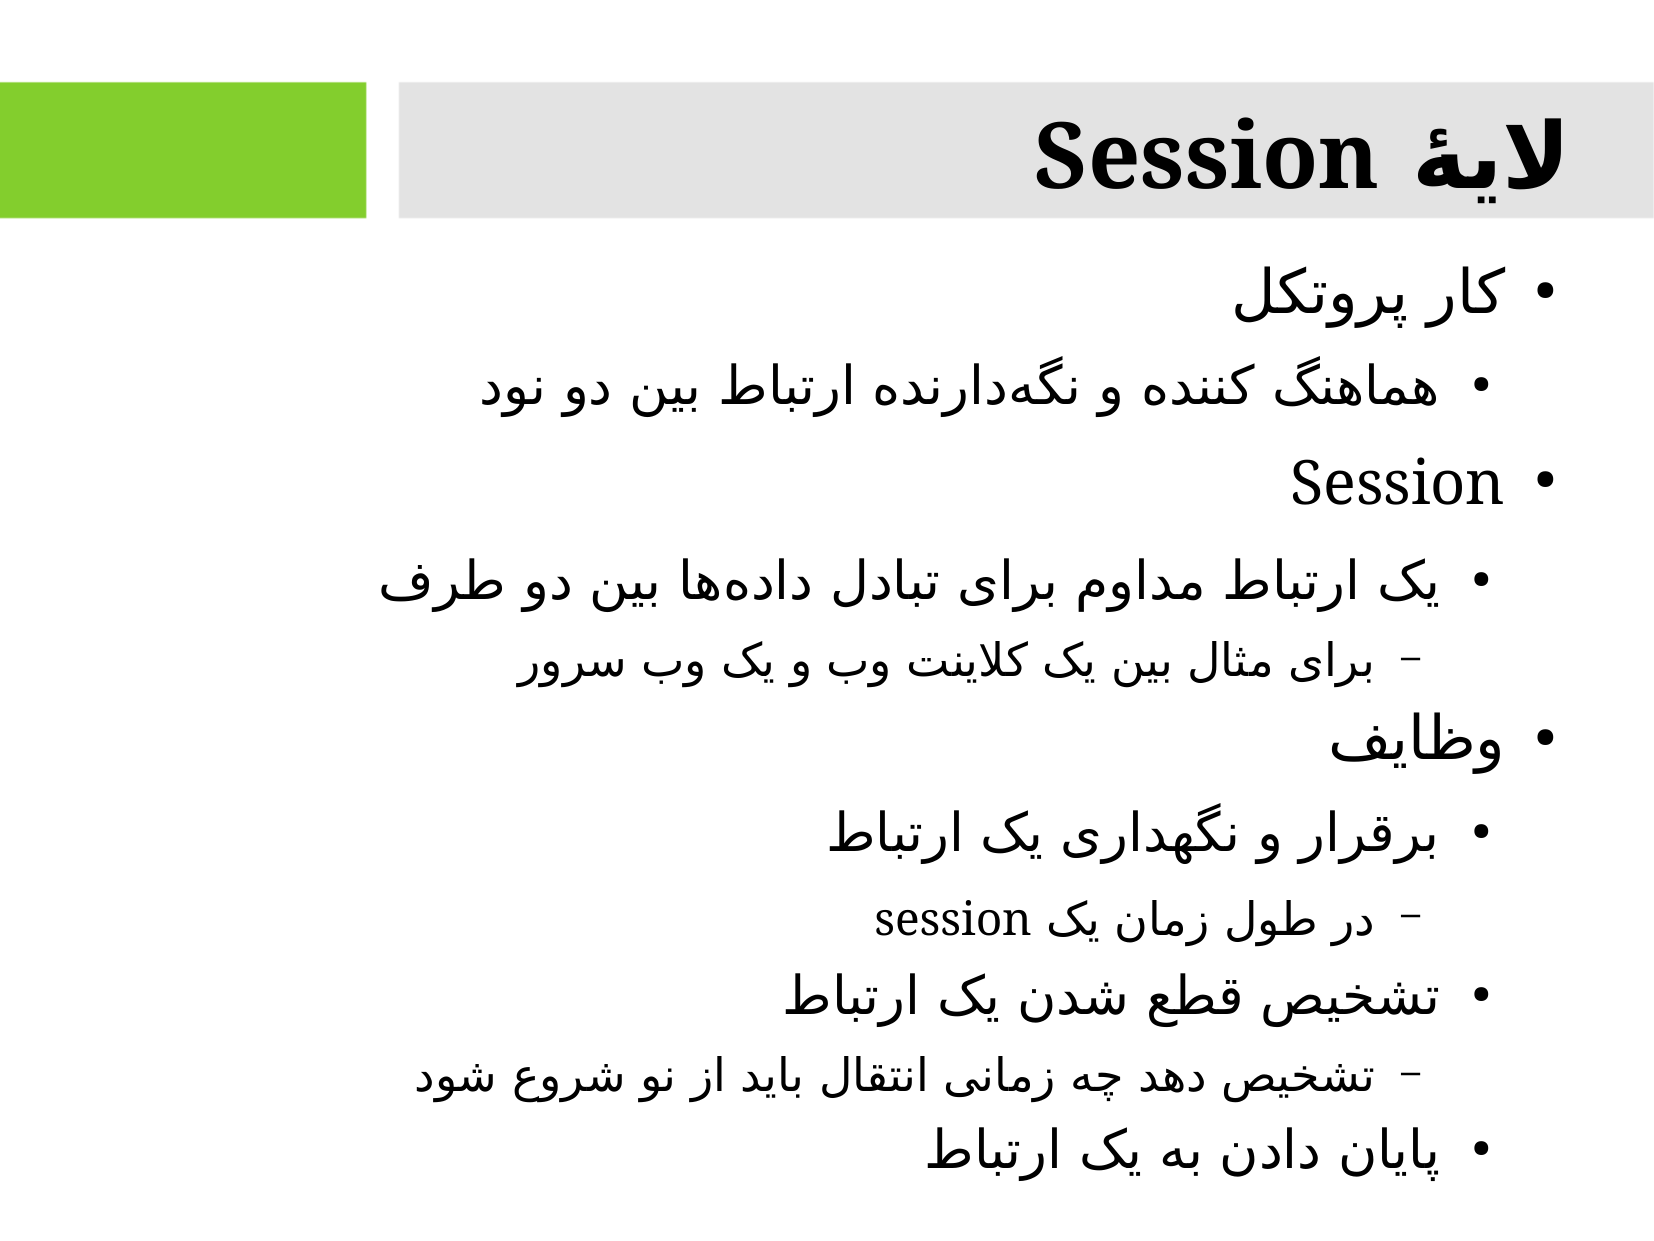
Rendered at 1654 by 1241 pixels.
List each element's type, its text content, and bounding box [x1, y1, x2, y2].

picture [0, 0, 1654, 1241]
list کار پروتکل هماهنگ کننده و نگه‌دارنده ارتباط بین دو نود Session یک ارتباط مداوم برای تبادل داده‌ها بین دو طرف برای مثال بین یک کلاینت وب و یک وب سرور وظایف برقرار و نگهداری یک ارتباط در طول زمان یک session تشخیص قطع شدن یک ارتباط تشخیص دهد چه زمانی انتقال باید از نو شروع شود پایان دادن به یک ارتباط [82, 256, 1571, 1186]
title لایهٔ Session [82, 49, 1571, 256]
